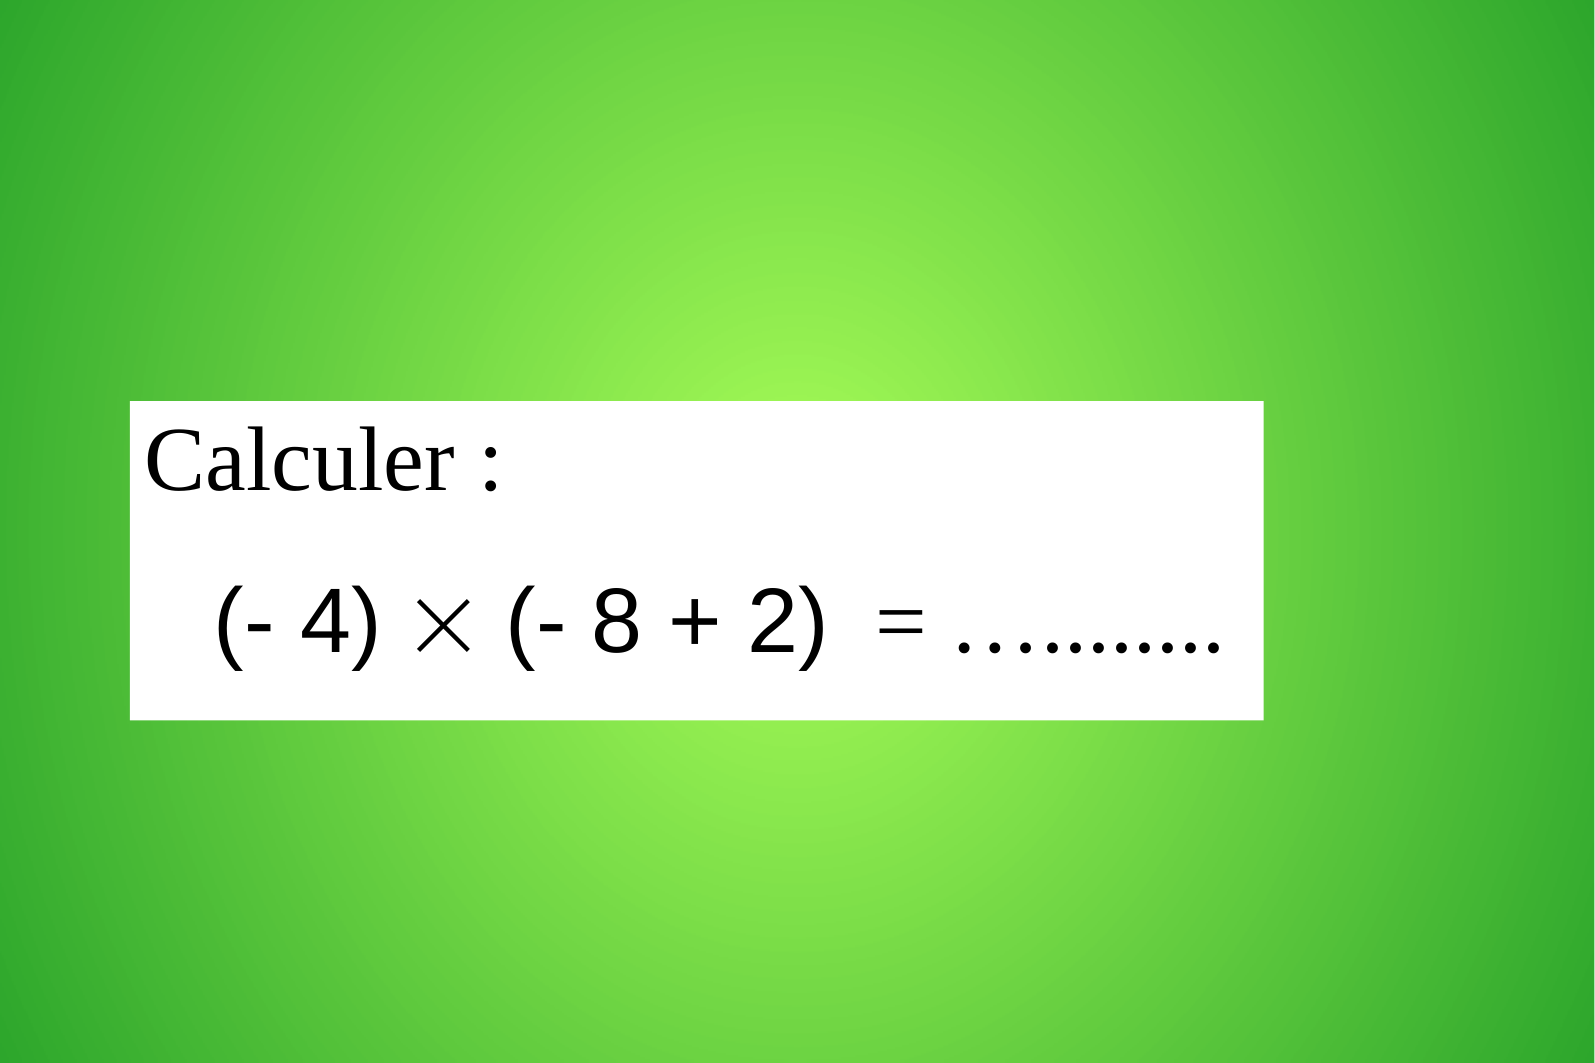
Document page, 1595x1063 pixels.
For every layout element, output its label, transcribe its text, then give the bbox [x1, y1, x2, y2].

picture [0, 0, 1595, 1063]
text_box Calculer : (- 4)  (- 8 + 2) = …........ [129, 401, 1241, 721]
